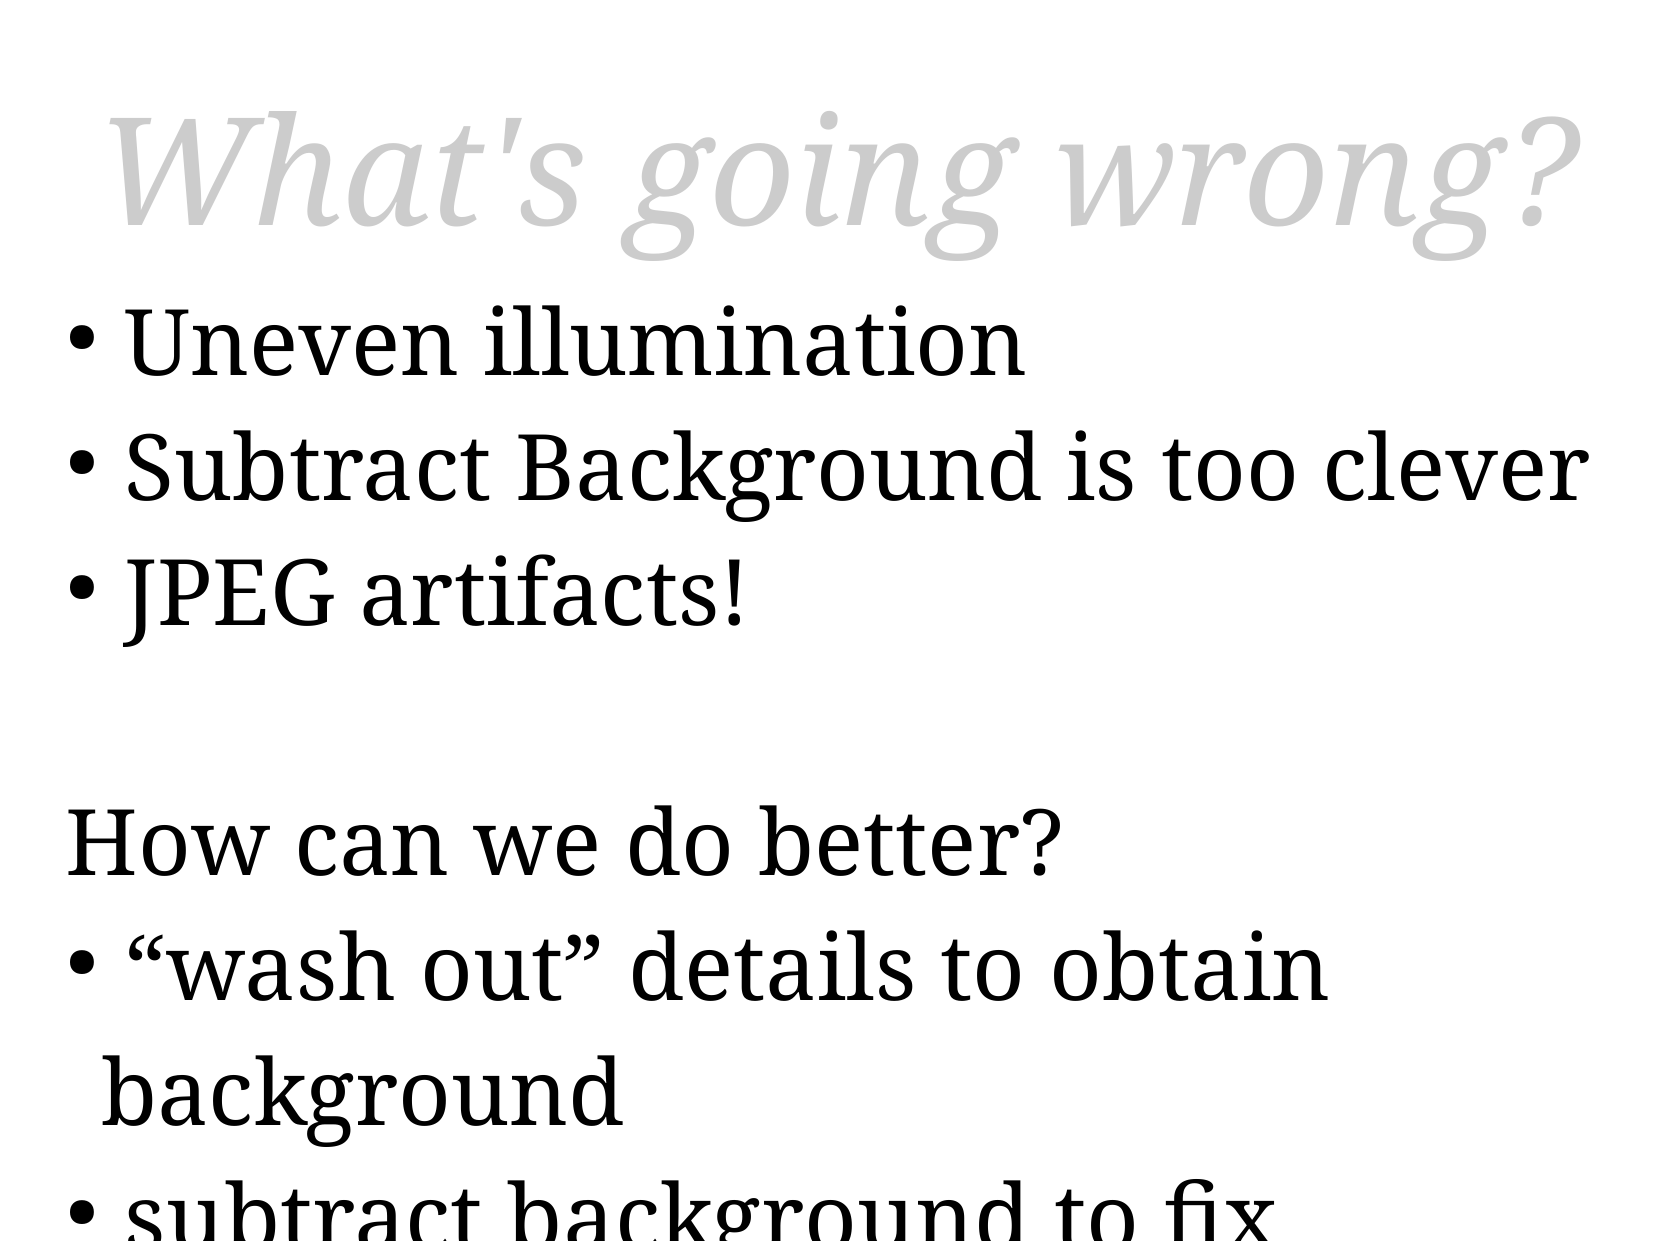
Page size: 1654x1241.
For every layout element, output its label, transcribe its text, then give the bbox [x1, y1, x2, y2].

text_box What's going wrong? [81, 57, 1654, 239]
text_box Uneven illumination Subtract Background is too clever JPEG artifacts! How can we do better? “wash out” details to obtain background subtract background to fix illumination [50, 270, 1626, 996]
